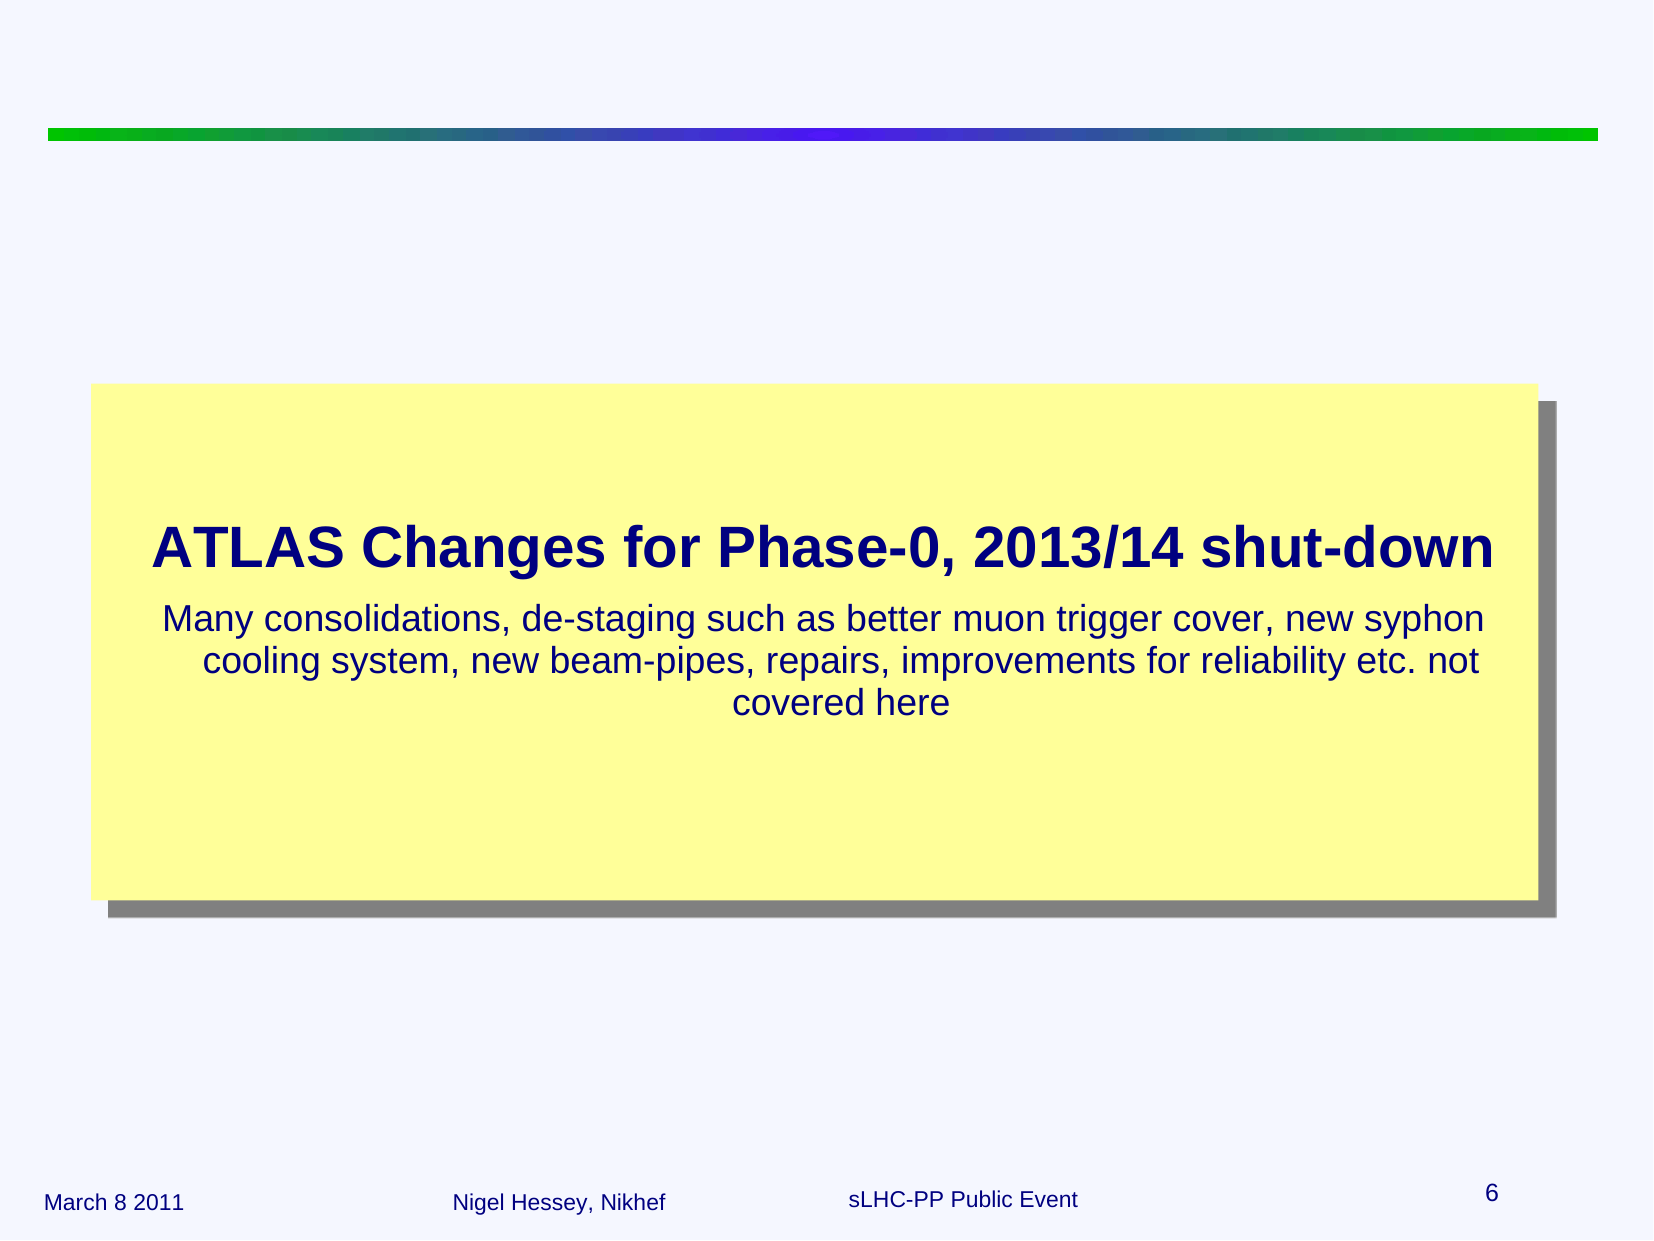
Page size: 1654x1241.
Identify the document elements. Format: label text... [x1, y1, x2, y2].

text_box ATLAS Changes for Phase-0, 2013/14 shut-down Many consolidations, de-staging such as better muon trigger cover, new syphon cooling system, new beam-pipes, repairs, improvements for reliability etc. not covered here [91, 383, 1539, 901]
picture [48, 128, 1598, 141]
